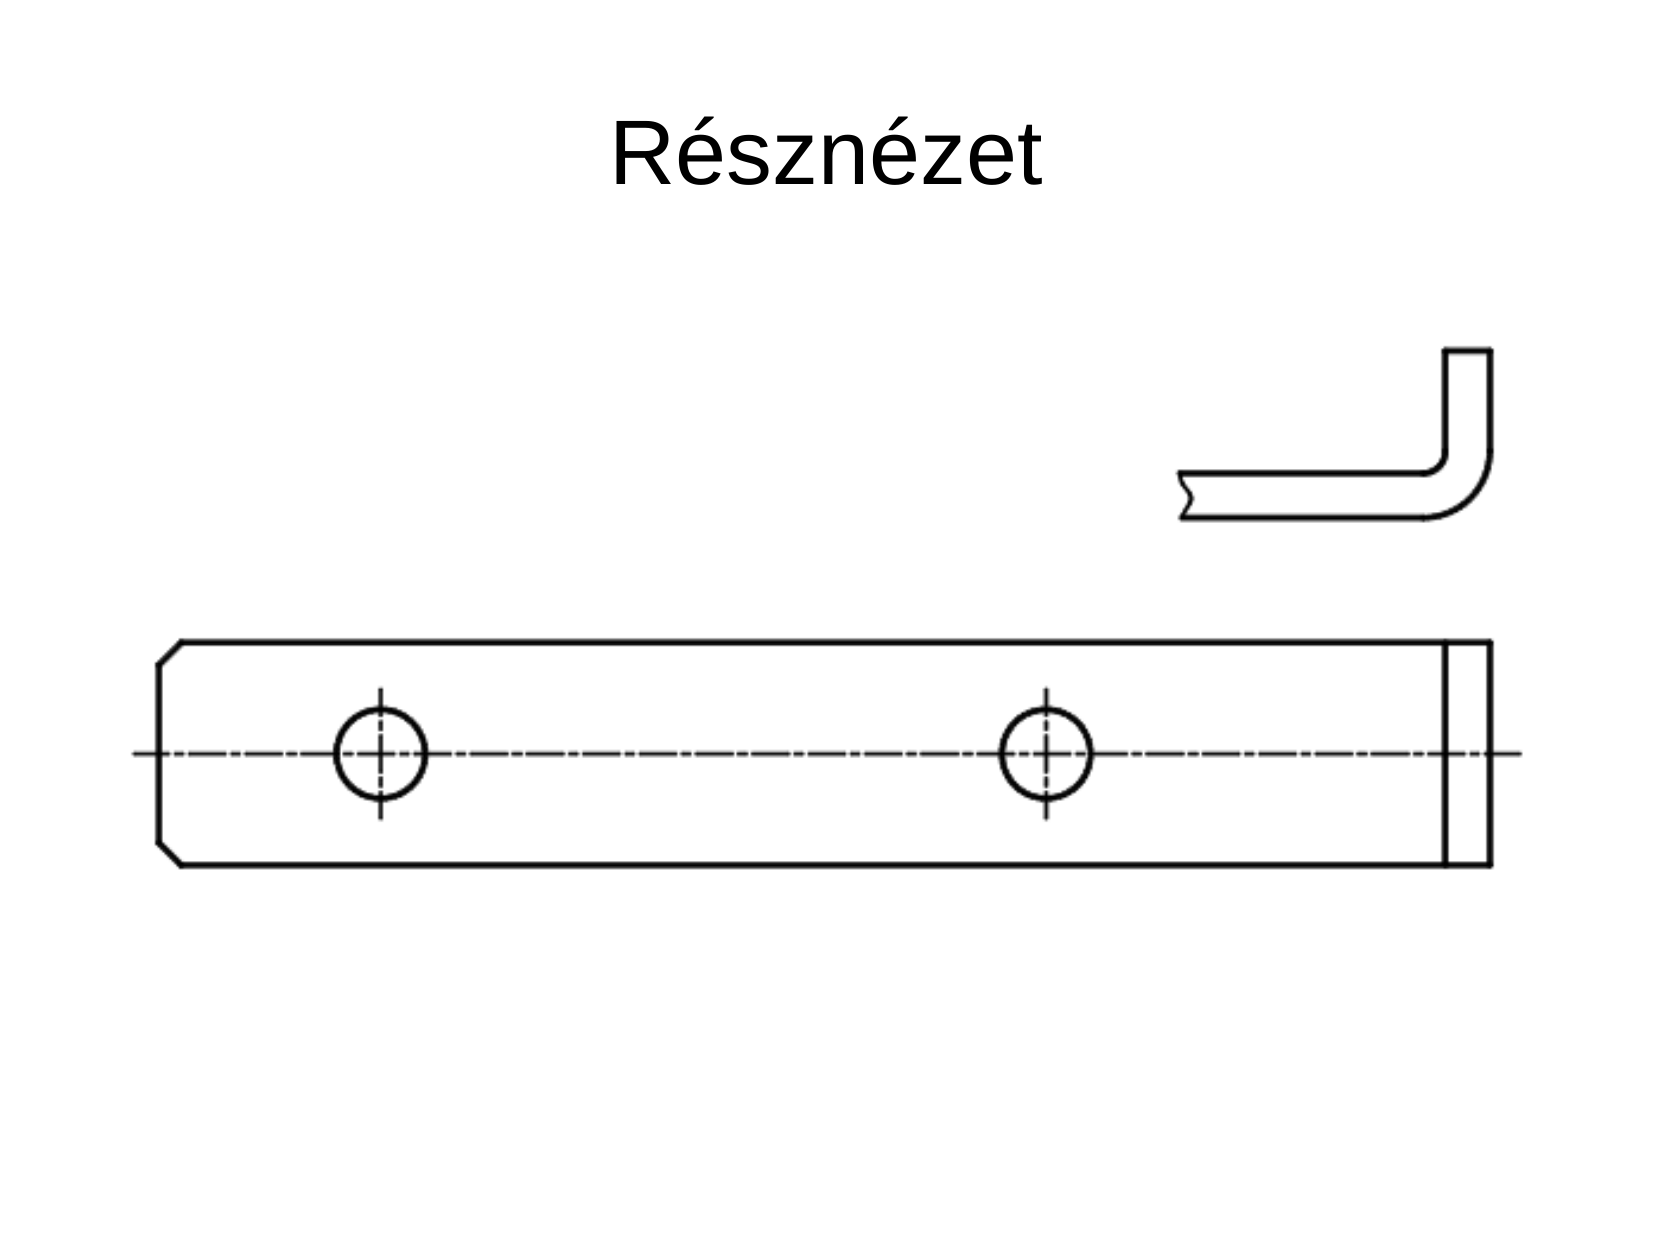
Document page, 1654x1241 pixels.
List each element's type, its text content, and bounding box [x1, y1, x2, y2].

picture [106, 321, 1537, 910]
title Résznézet [82, 49, 1571, 257]
